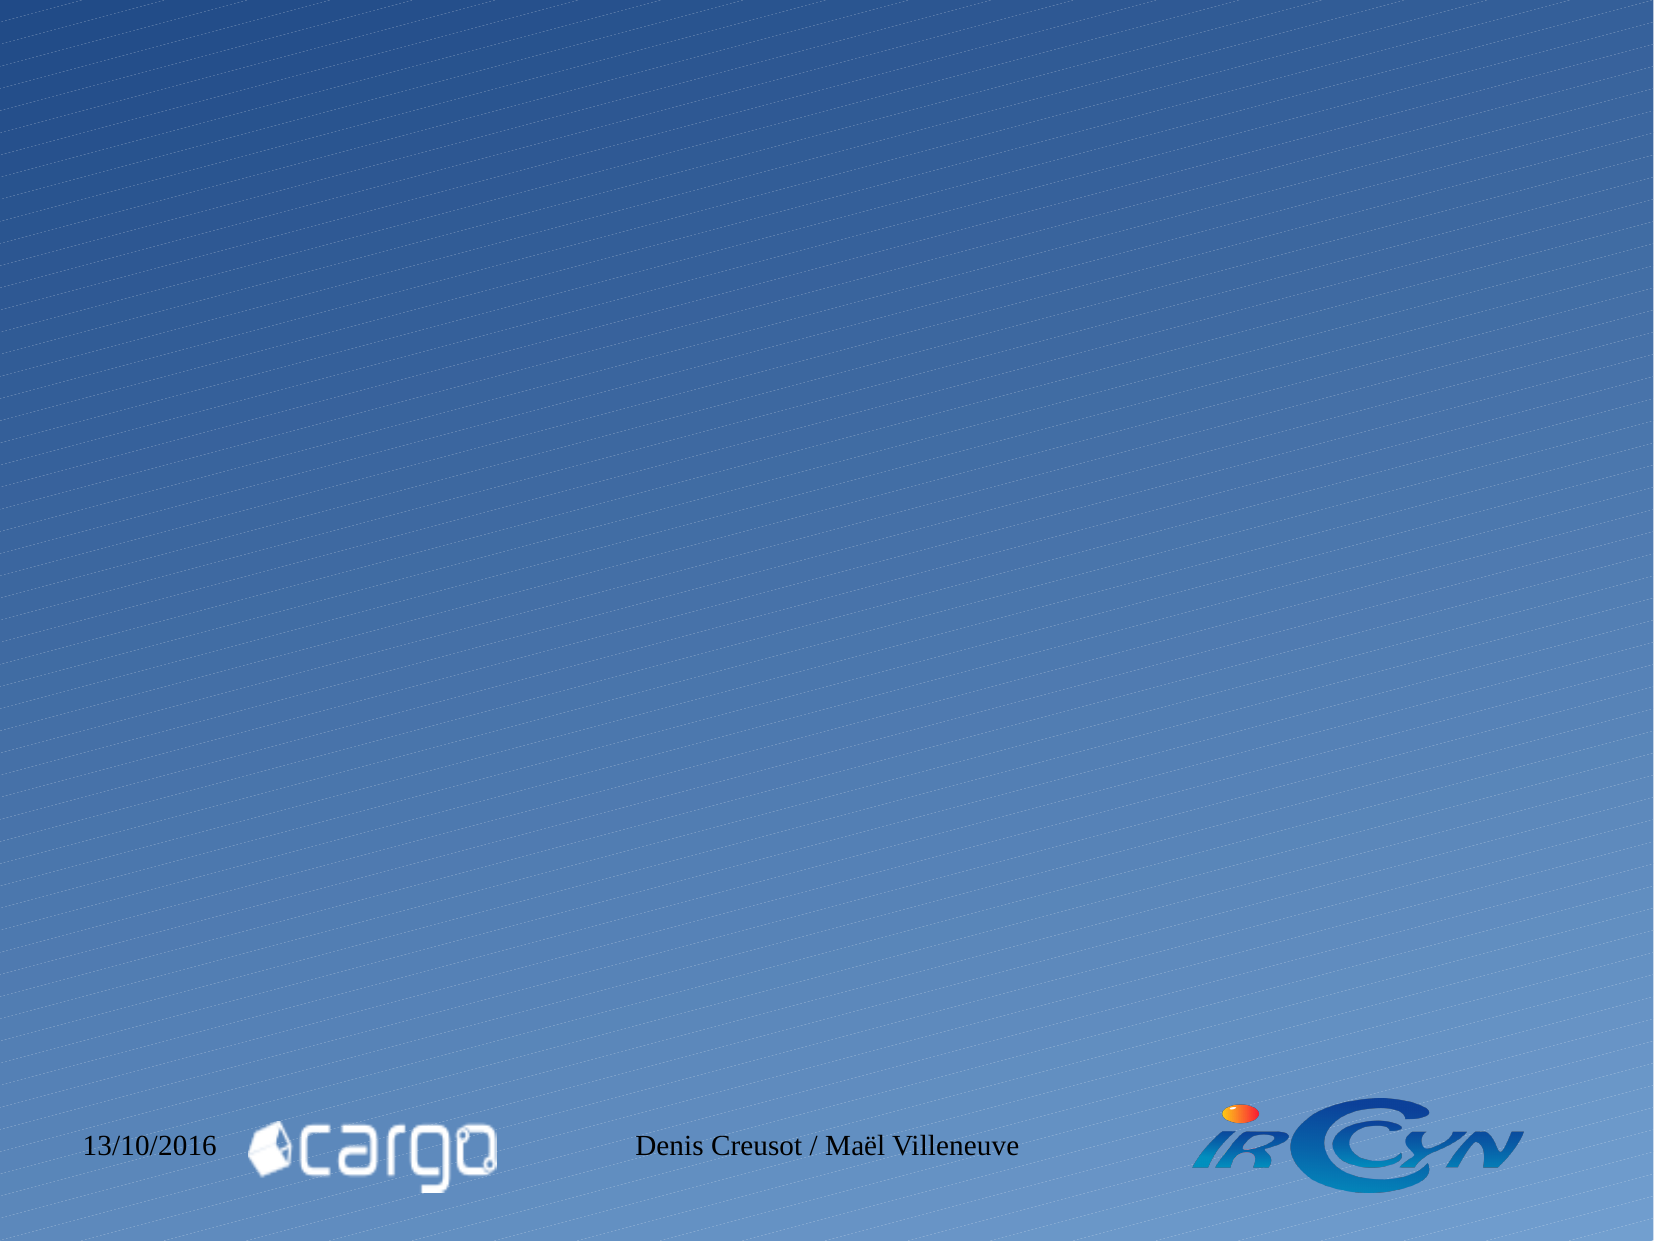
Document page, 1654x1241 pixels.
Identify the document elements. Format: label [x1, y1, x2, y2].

picture [248, 1121, 497, 1193]
picture [1192, 1098, 1524, 1193]
